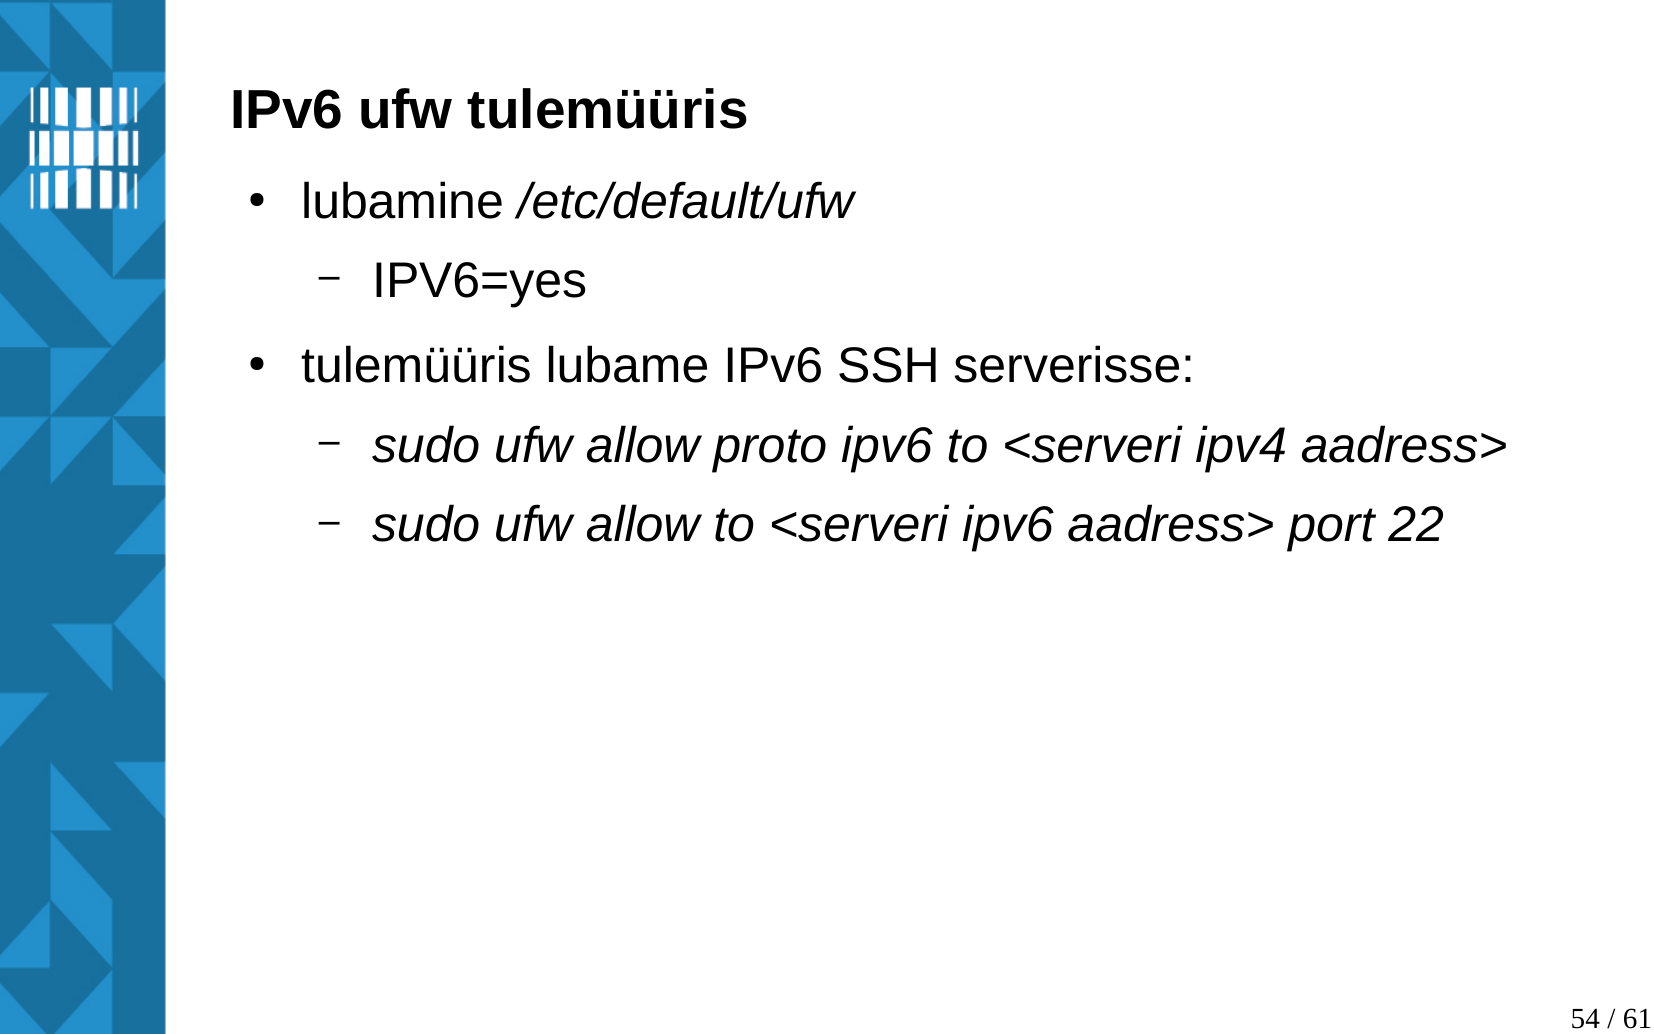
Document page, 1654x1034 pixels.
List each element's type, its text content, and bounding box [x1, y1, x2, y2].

title IPv6 ufw tulemüüris [230, 41, 1519, 172]
list lubamine /etc/default/ufw IPV6=yes tulemüüris lubame IPv6 SSH serverisse: sudo ufw allow proto ipv6 to <serveri ipv4 aadress> sudo ufw allow to <serveri ipv6 aadress> port 22 [230, 172, 1565, 768]
